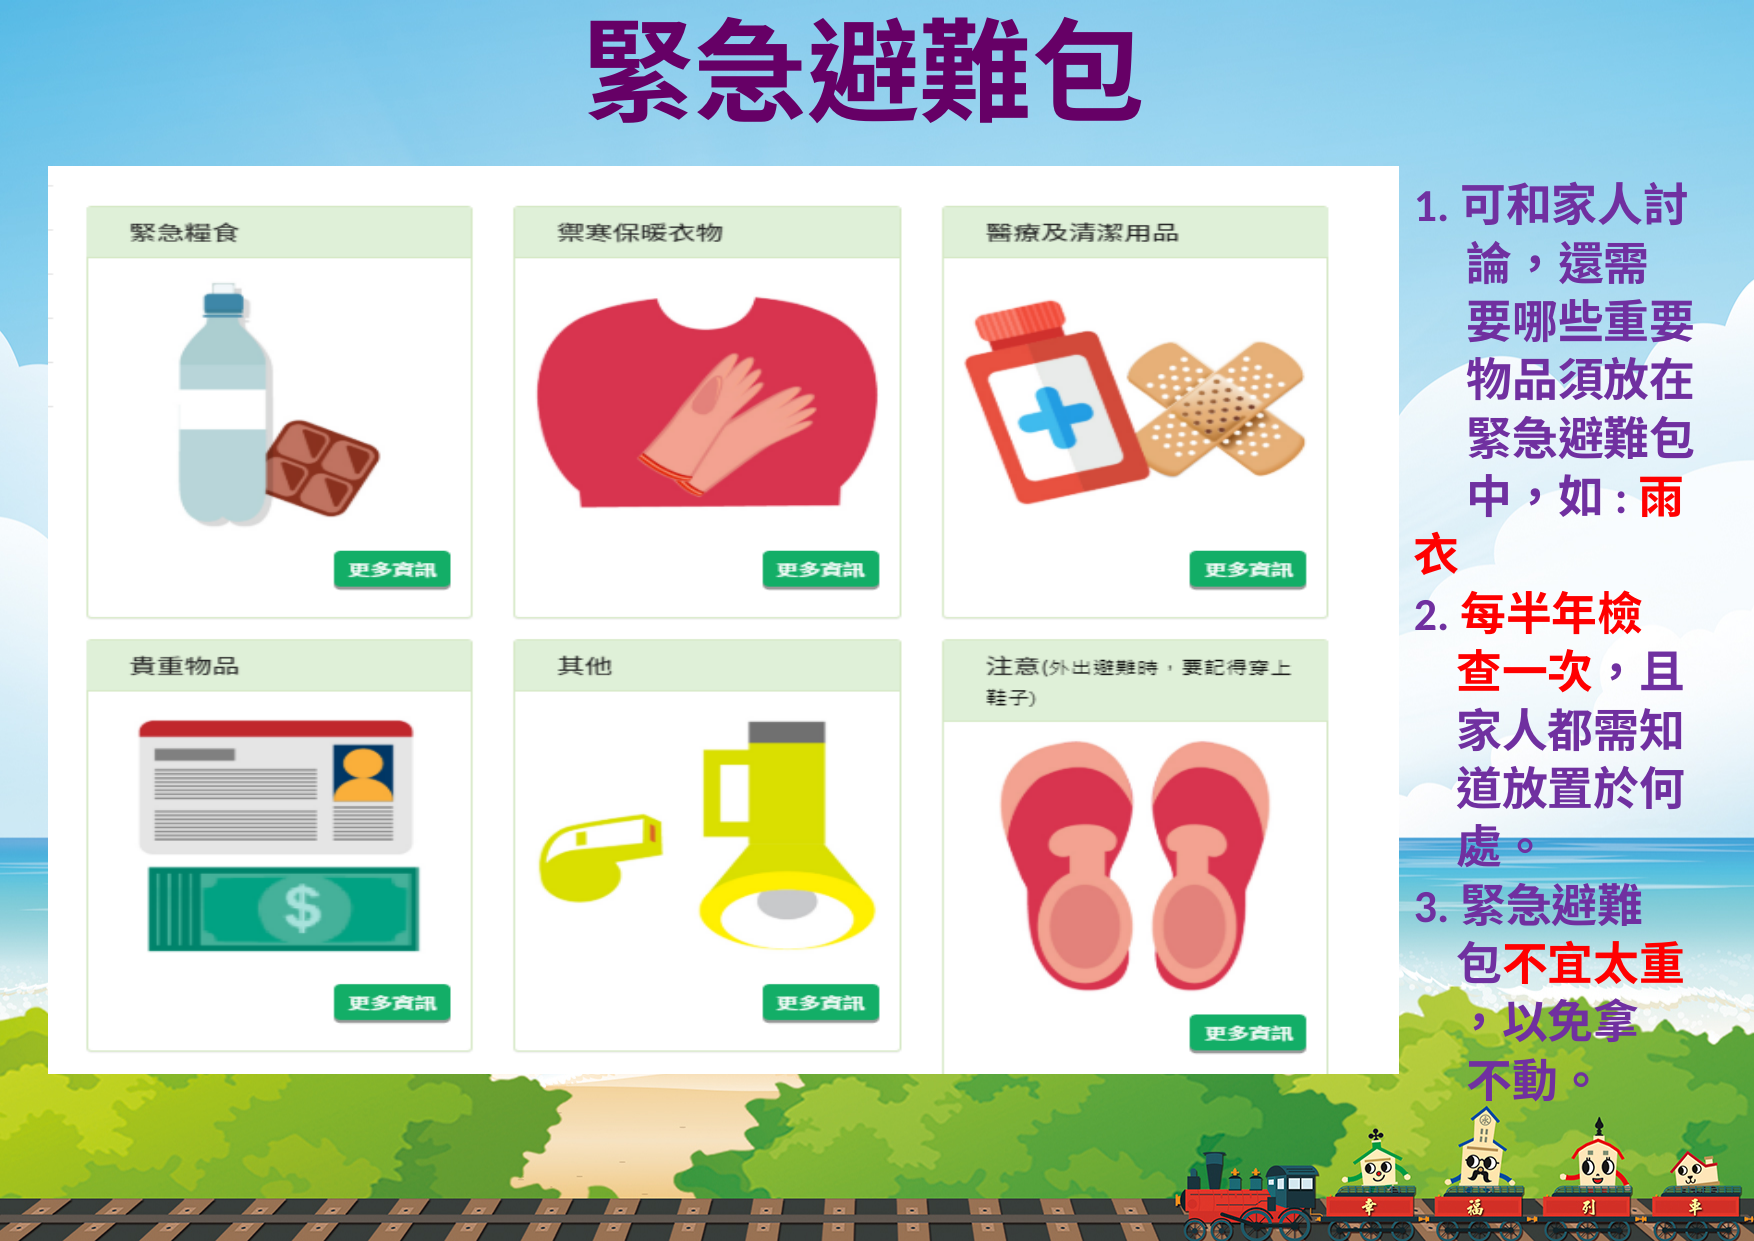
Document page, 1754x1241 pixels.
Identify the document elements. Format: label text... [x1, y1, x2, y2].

picture [0, 0, 1754, 1241]
title 緊急避難包 [107, 3, 1620, 152]
text_box 1.可和家人討 論，還需 要哪些重要 物品須放在 緊急避難包 中，如:雨衣 2.每半年檢 查一次，且 家人都需知 道放置於何 處。 3.緊急避難 包不宜太重 ，以免拿 不動。 [1398, 165, 1726, 1062]
